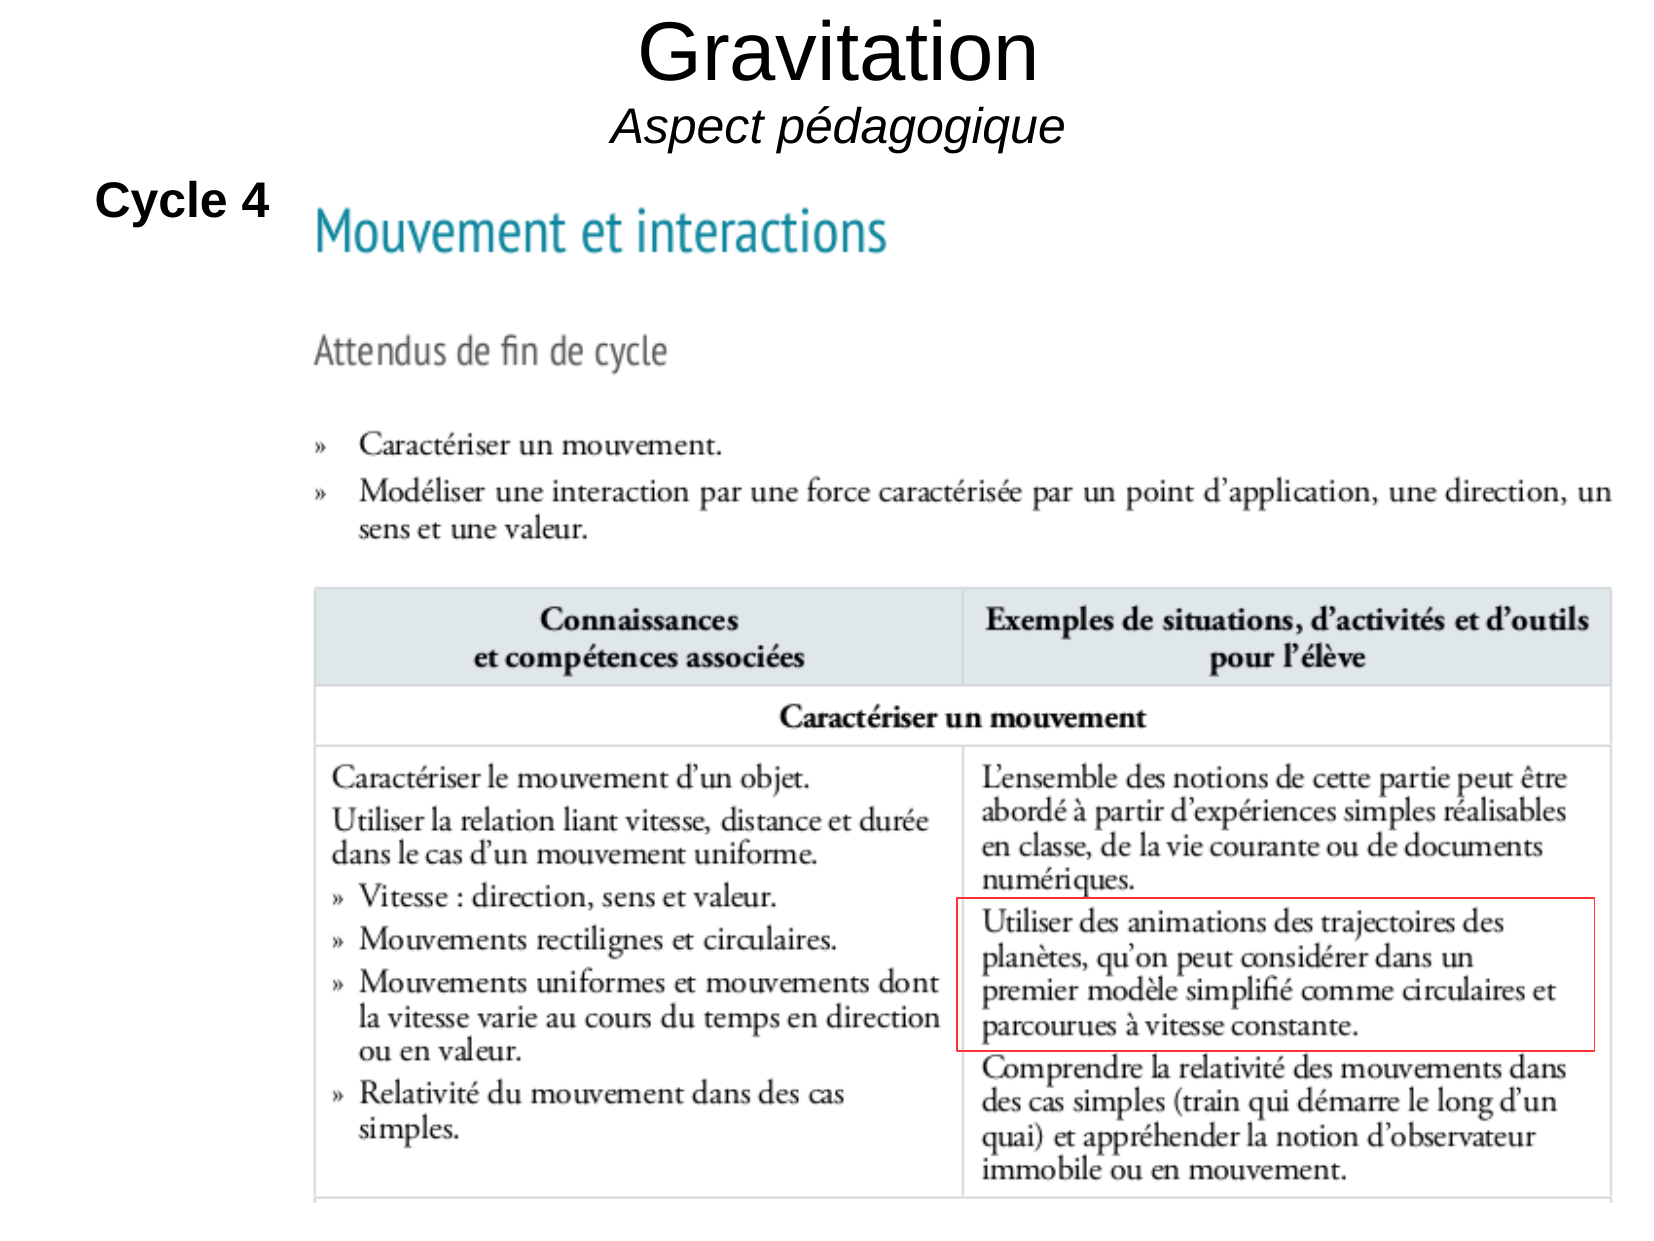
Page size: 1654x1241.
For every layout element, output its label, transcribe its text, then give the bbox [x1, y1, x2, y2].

text_box Cycle 4 [79, 165, 343, 238]
title Gravitation Aspect pédagogique [94, 0, 1583, 184]
picture [289, 194, 1630, 1203]
